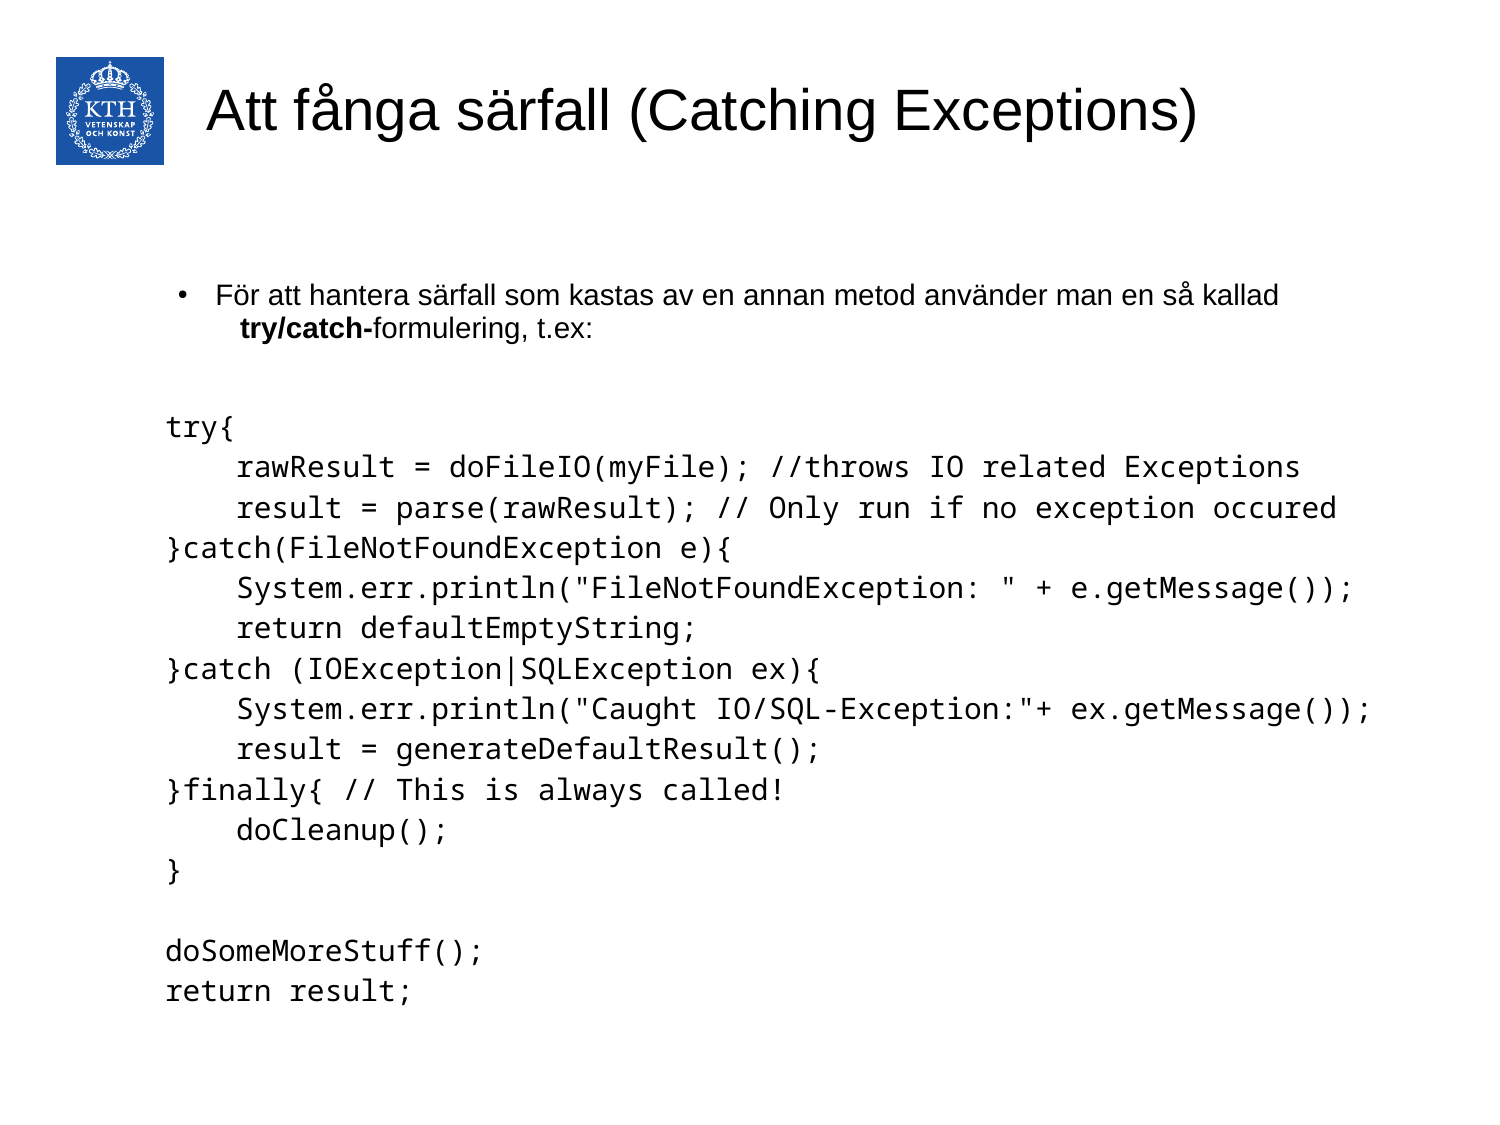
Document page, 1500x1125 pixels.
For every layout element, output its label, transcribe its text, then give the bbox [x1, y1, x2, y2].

list För att hantera särfall som kastas av en annan metod använder man en så kallad try/catch-formulering, t.ex: try{ rawResult = doFileIO(myFile); //throws IO related Exceptions result = parse(rawResult); // Only run if no exception occured }catch(FileNotFoundException e){ System.err.println("FileNotFoundException: " + e.getMessage()); return defaultEmptyString; }catch (IOException|SQLException ex){ System.err.println("Caught IO/SQL-Exception:"+ ex.getMessage()); result = generateDefaultResult(); }finally{ // This is always called! doCleanup(); } doSomeMoreStuff(); return result; [165, 278, 1381, 1051]
title Att fånga särfall (Catching Exceptions) [206, 55, 1345, 165]
